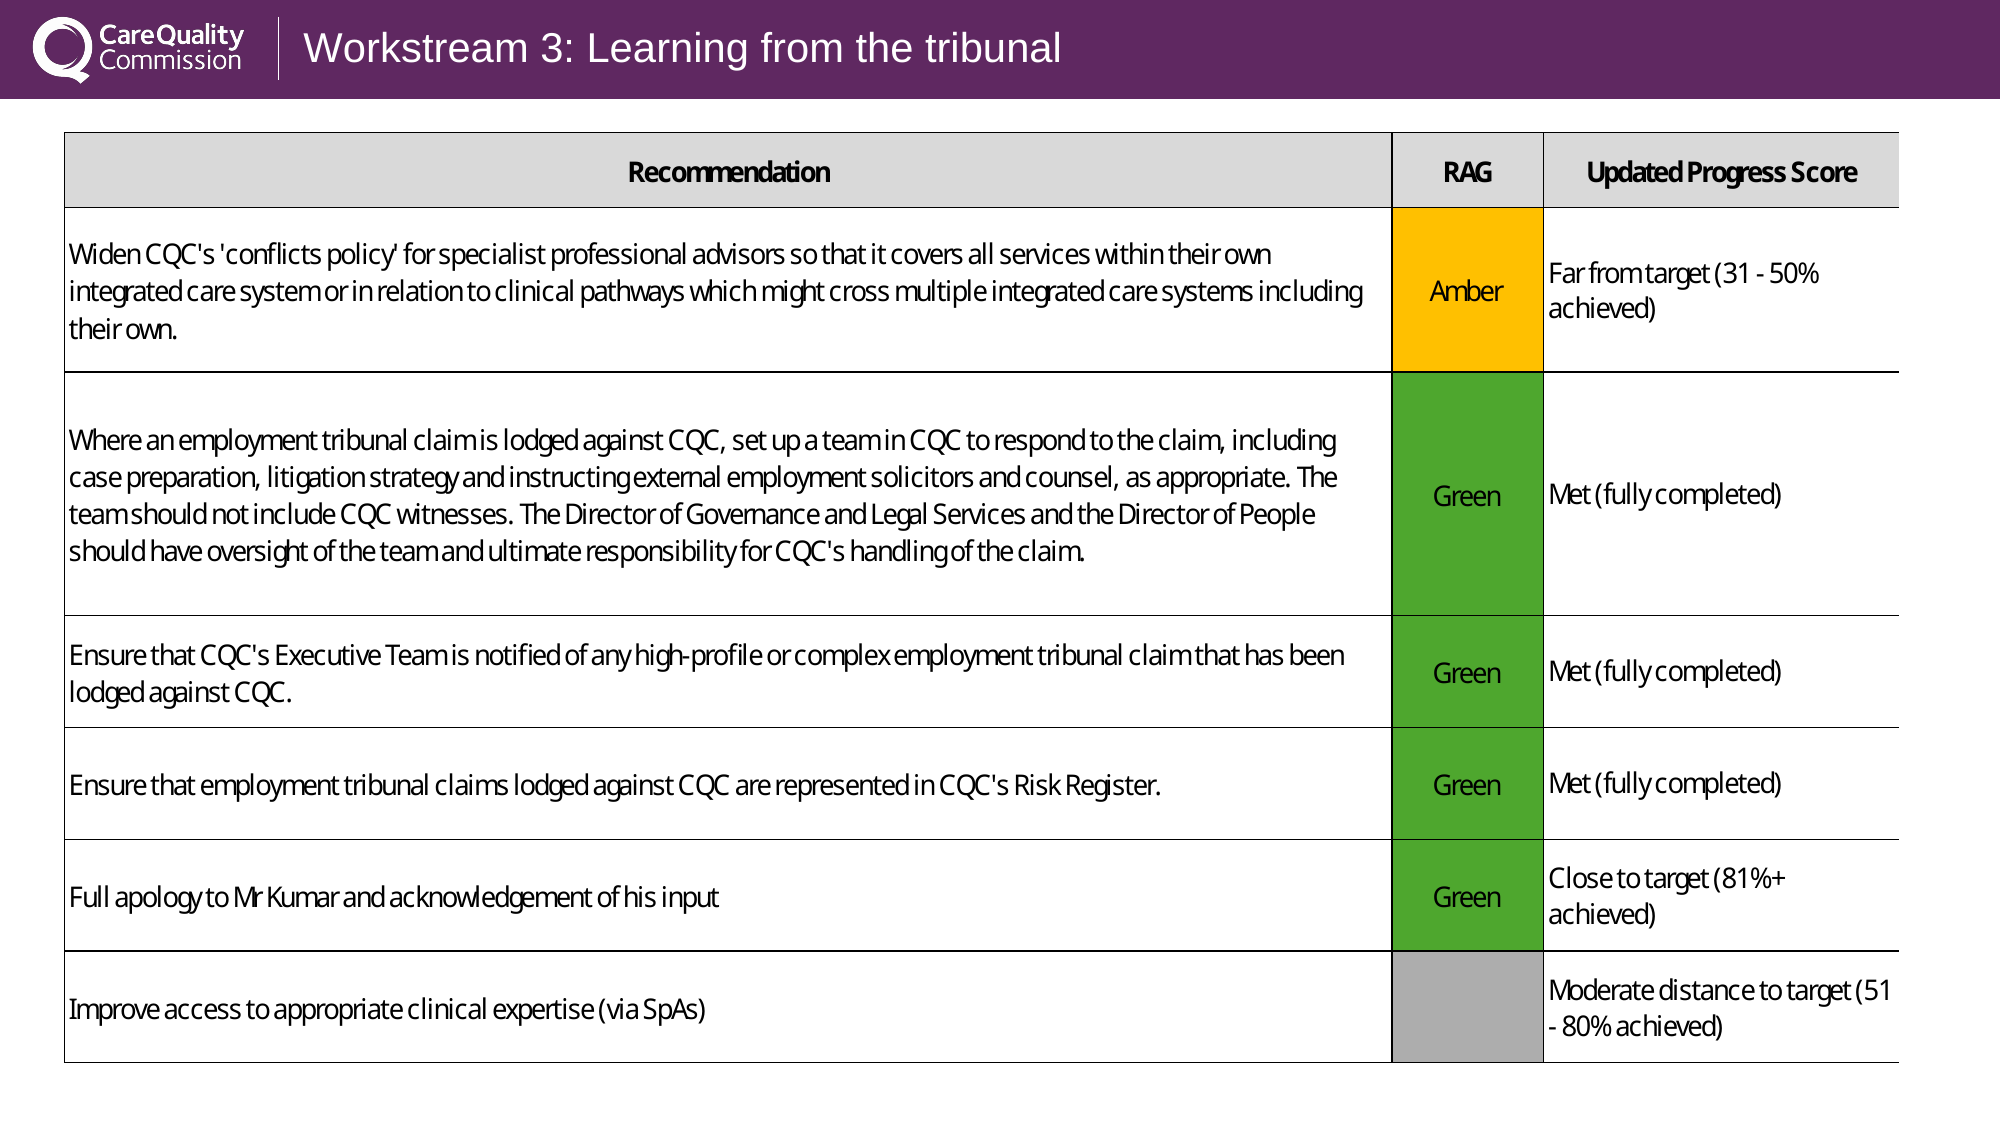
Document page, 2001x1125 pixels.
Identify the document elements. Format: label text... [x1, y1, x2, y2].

picture [32, 16, 245, 84]
text_box Workstream 3: Learning from the tribunal [288, 13, 1371, 80]
text_box [0, 0, 2000, 99]
picture [64, 132, 1900, 1064]
